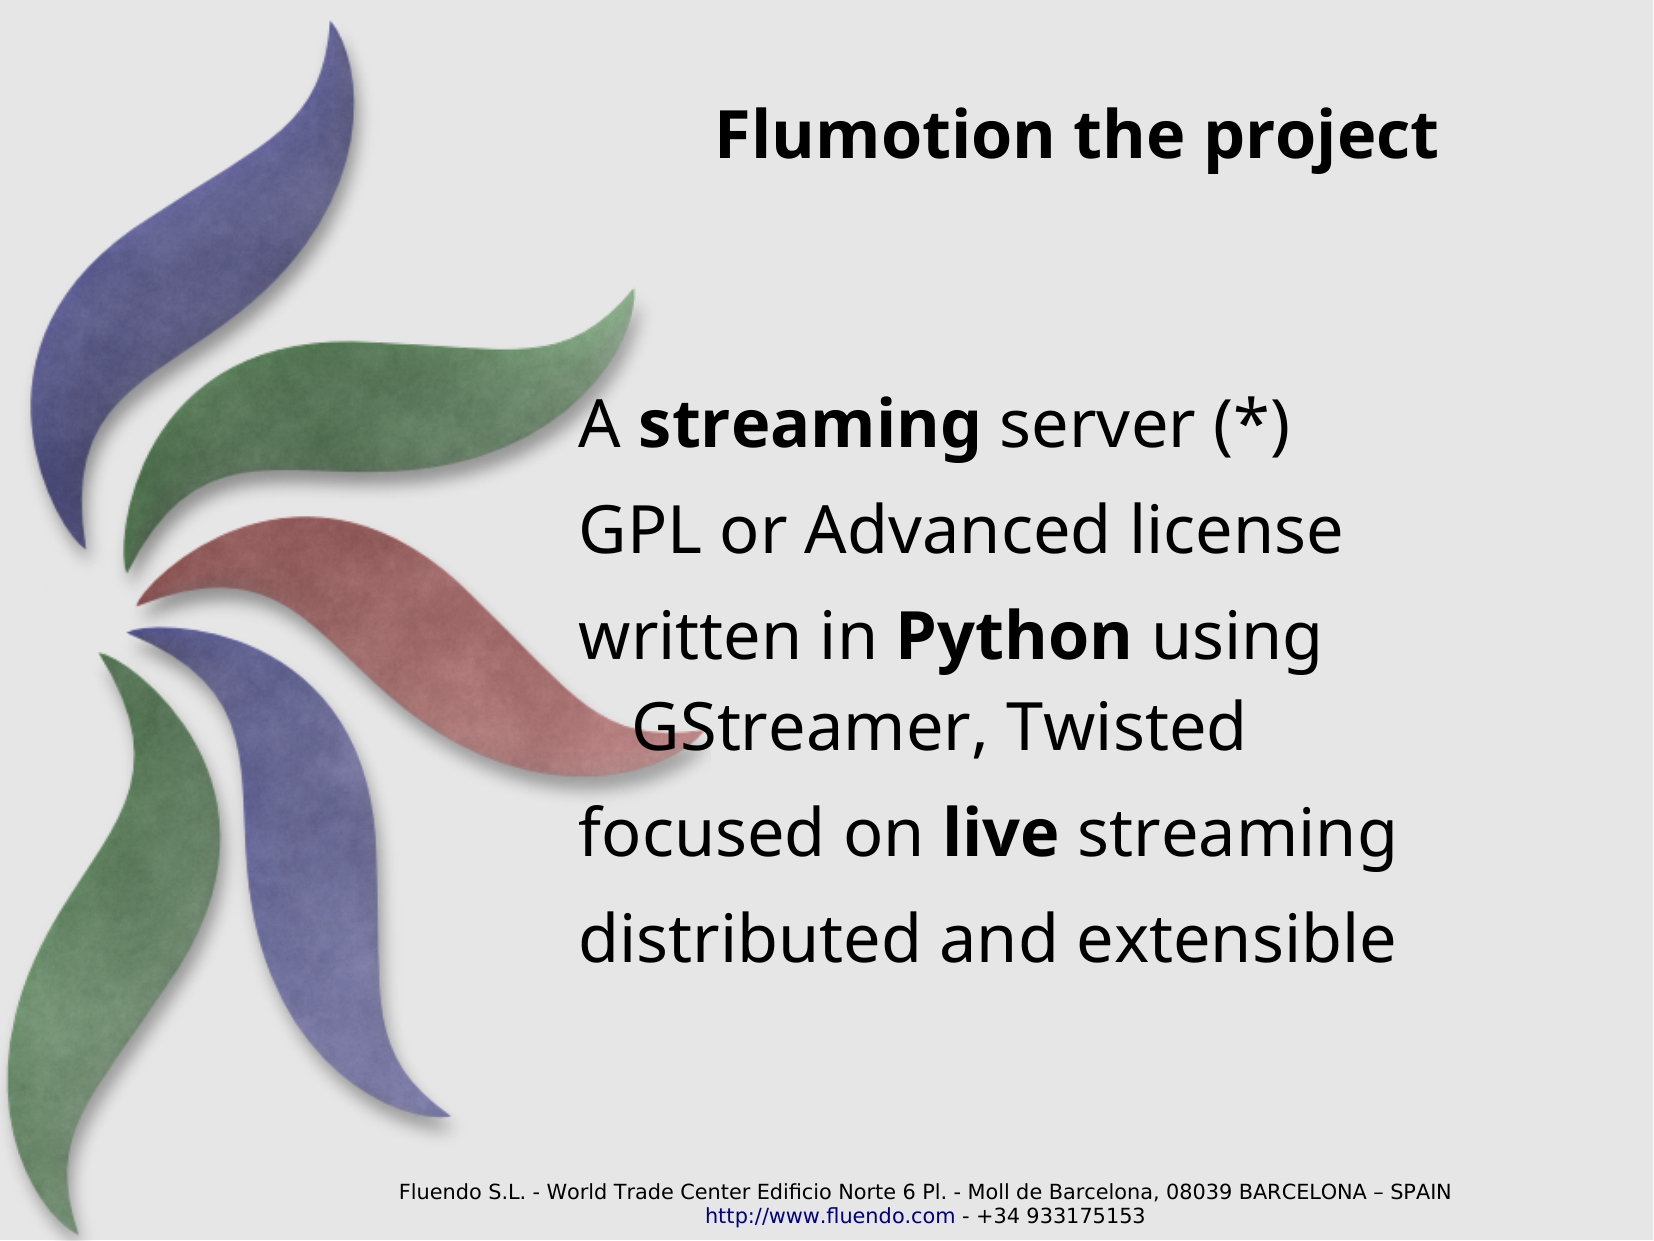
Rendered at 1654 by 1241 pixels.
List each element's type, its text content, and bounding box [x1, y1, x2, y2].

title Flumotion the project [560, 58, 1595, 207]
list A streaming server (*) GPL or Advanced license written in Python using GStreamer, Twisted focused on live streaming distributed and extensible [560, 236, 1595, 1123]
picture [0, 0, 711, 1241]
